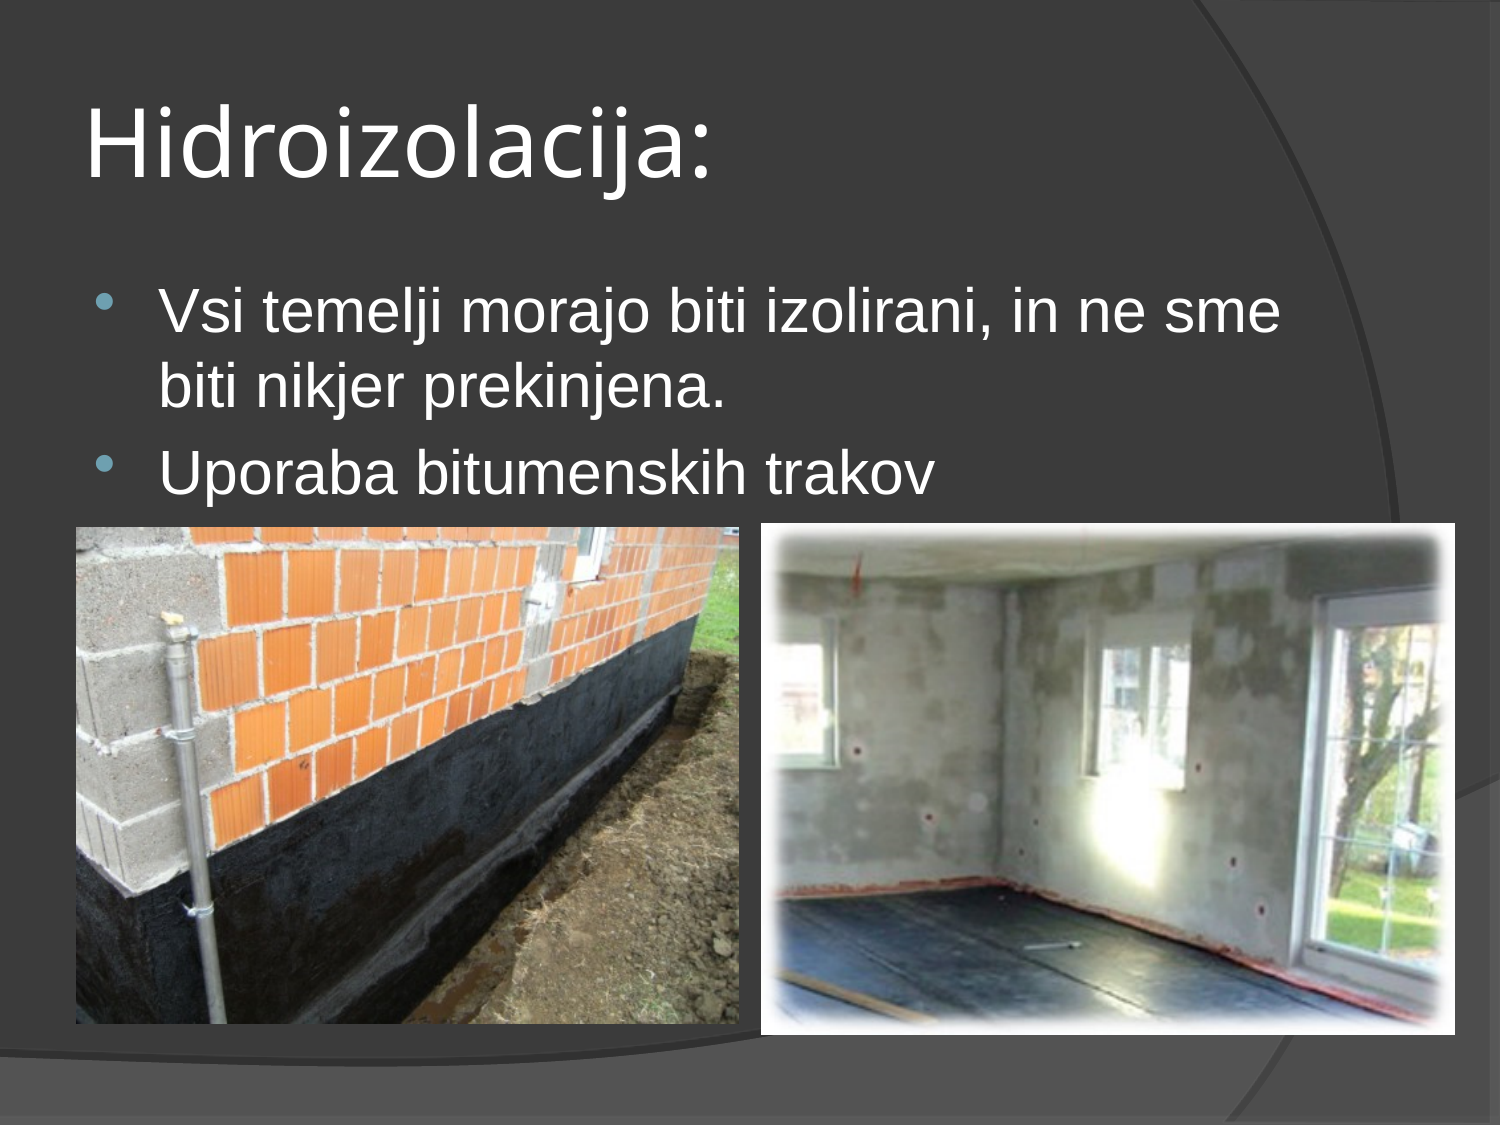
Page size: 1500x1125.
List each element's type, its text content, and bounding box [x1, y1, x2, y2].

title Hidroizolacija: [75, 45, 1300, 233]
picture [76, 527, 739, 1024]
list Vsi temelji morajo biti izolirani, in ne sme biti nikjer prekinjena. Uporaba bitumenskih trakov [75, 262, 1300, 1005]
picture [761, 523, 1455, 1035]
